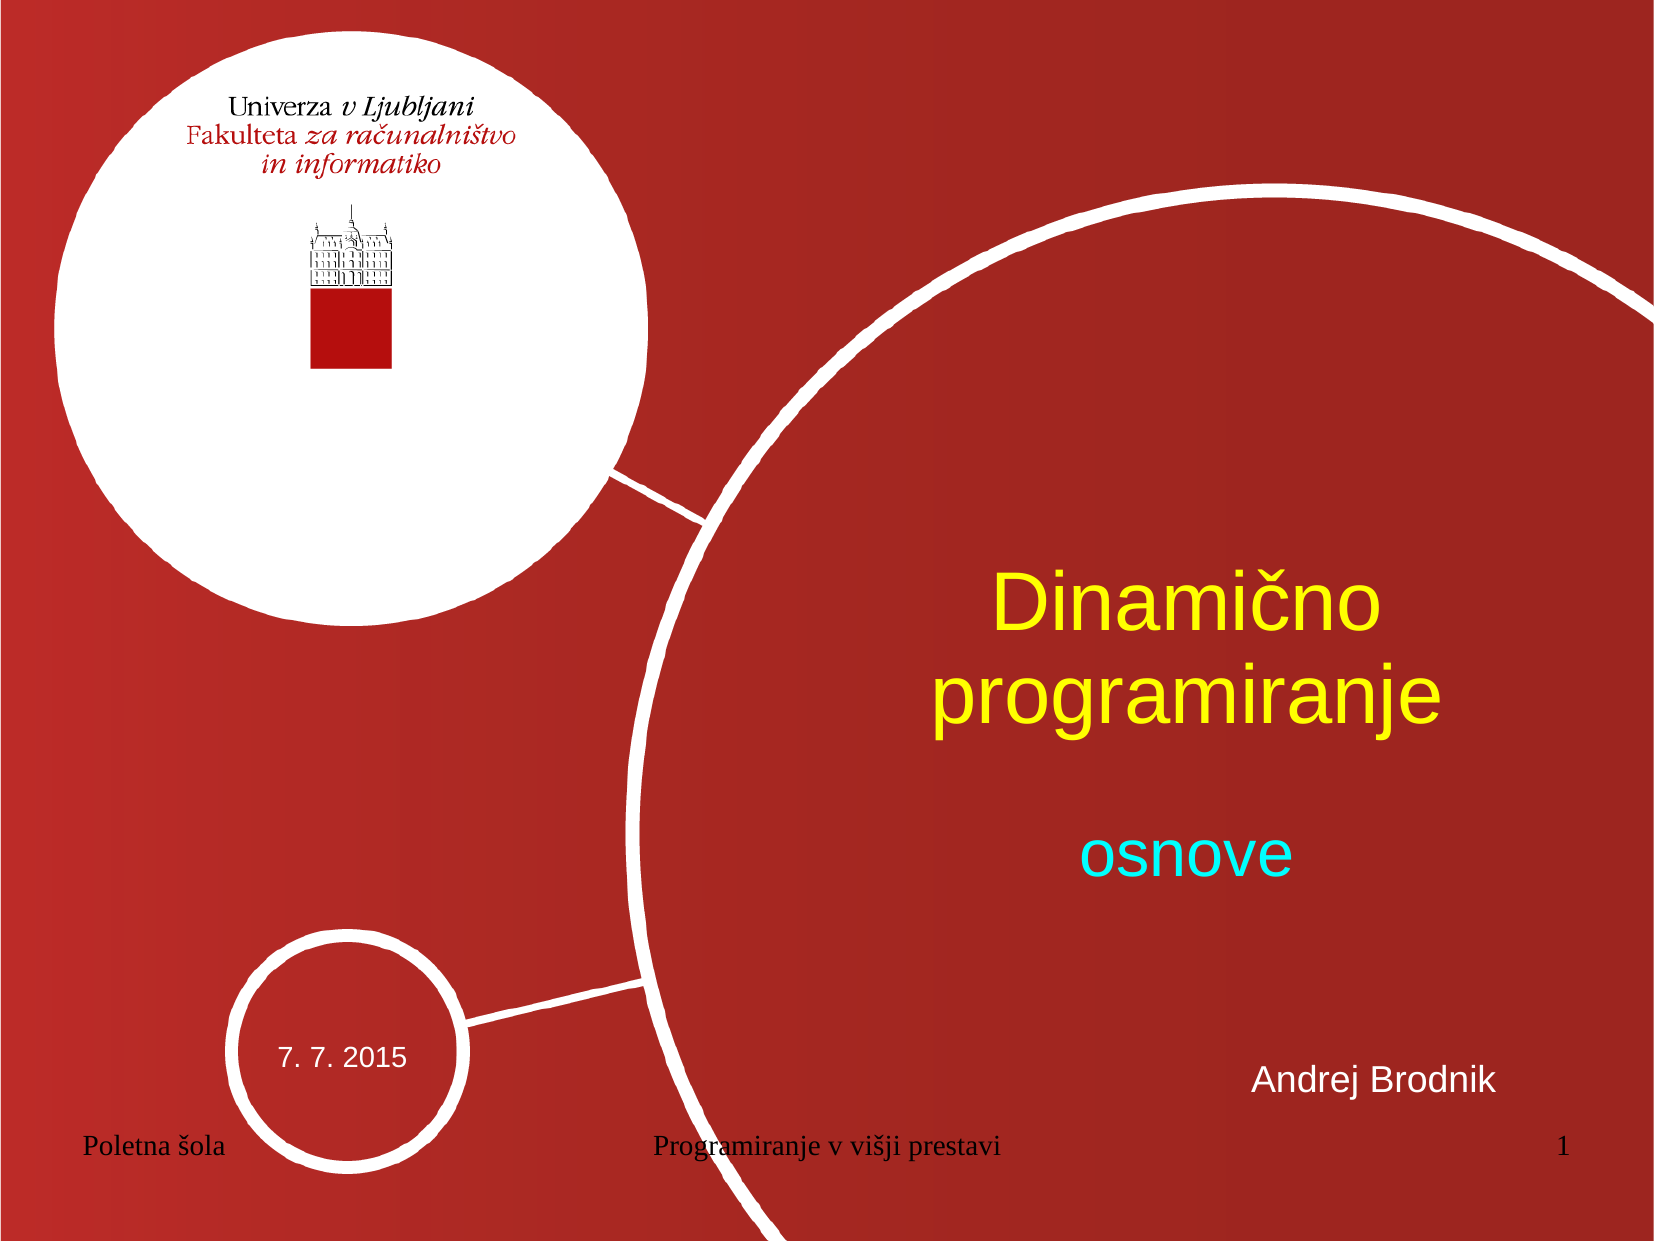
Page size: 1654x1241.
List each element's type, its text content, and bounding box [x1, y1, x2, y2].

picture [0, 0, 1654, 1241]
subtitle Dinamično programiranje osnove [803, 437, 1571, 1010]
text_box 7. 7. 2015 [242, 980, 443, 1134]
text_box Andrej Brodnik [1225, 1051, 1512, 1108]
